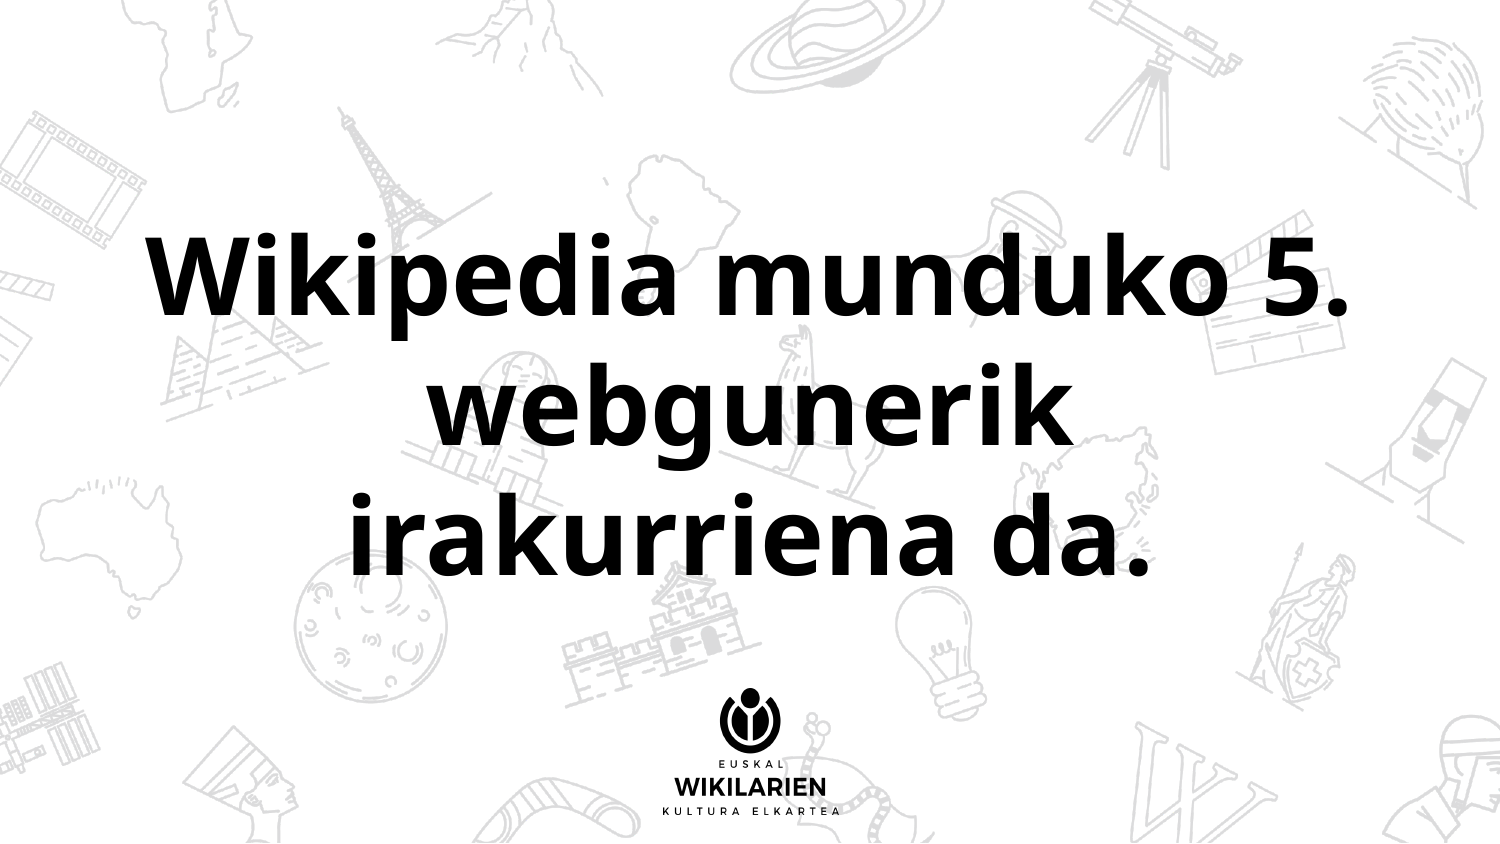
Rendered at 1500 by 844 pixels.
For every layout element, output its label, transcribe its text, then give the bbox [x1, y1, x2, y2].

picture [0, 0, 1500, 844]
title Wikipedia munduko 5. webgunerik irakurriena da. [116, 237, 1384, 567]
